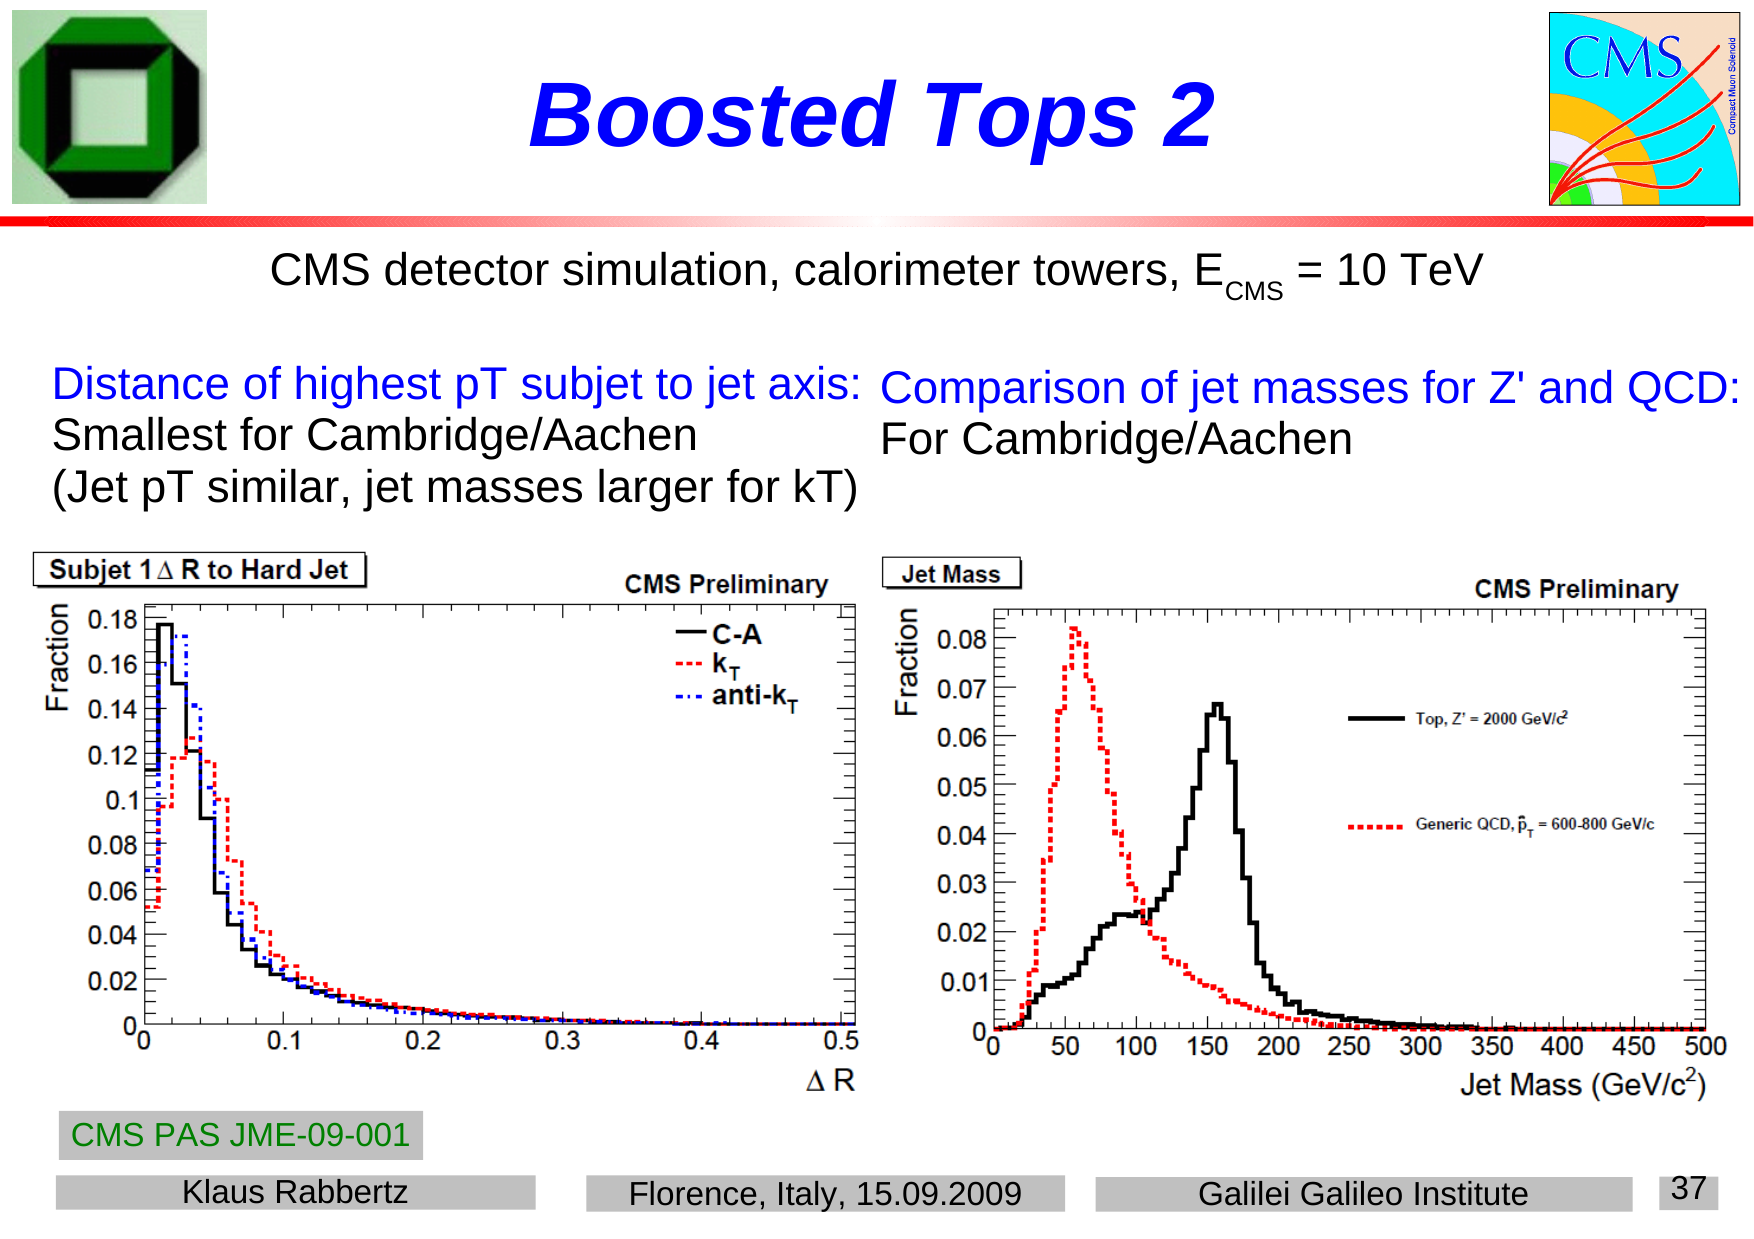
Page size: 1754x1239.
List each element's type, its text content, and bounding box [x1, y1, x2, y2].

title Boosted Tops 2 [220, 27, 1525, 202]
text_box CMS PAS JME-09-001 [58, 1110, 424, 1160]
picture [875, 552, 1730, 1106]
picture [1548, 11, 1741, 206]
picture [27, 546, 863, 1098]
picture [12, 10, 207, 204]
text_box Comparison of jet masses for Z' and QCD: For Cambridge/Aachen [868, 355, 1754, 470]
text_box CMS detector simulation, calorimeter towers, ECMS = 10 TeV [257, 238, 1496, 313]
text_box Distance of highest pT subjet to jet axis: Smallest for Cambridge/Aachen (Jet pT similar, jet masses larger for kT) [39, 352, 878, 518]
